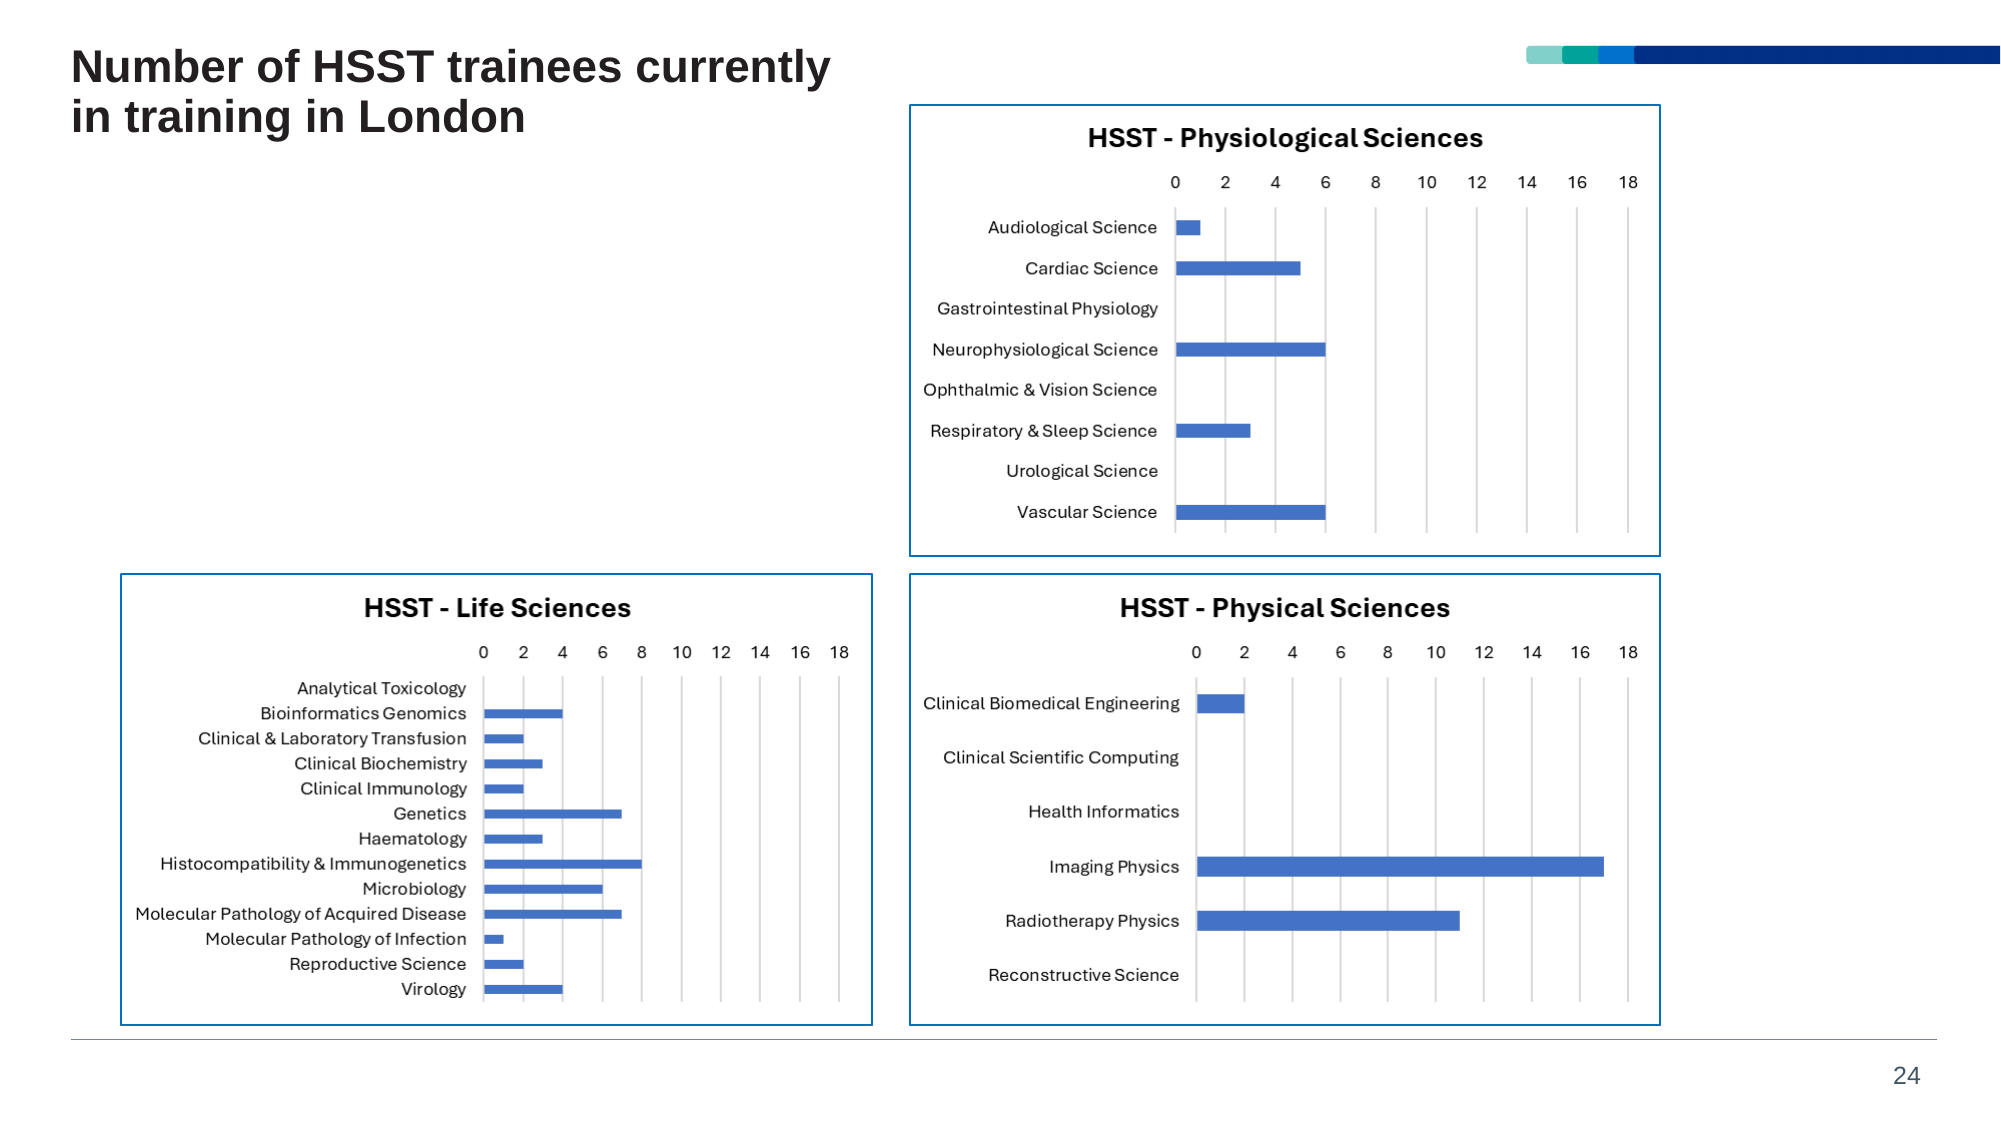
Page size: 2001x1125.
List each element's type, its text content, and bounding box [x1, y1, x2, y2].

picture [909, 104, 1661, 557]
picture [120, 573, 873, 1026]
picture [909, 573, 1661, 1026]
title Number of HSST trainees currently in training in London [70, 32, 1513, 154]
